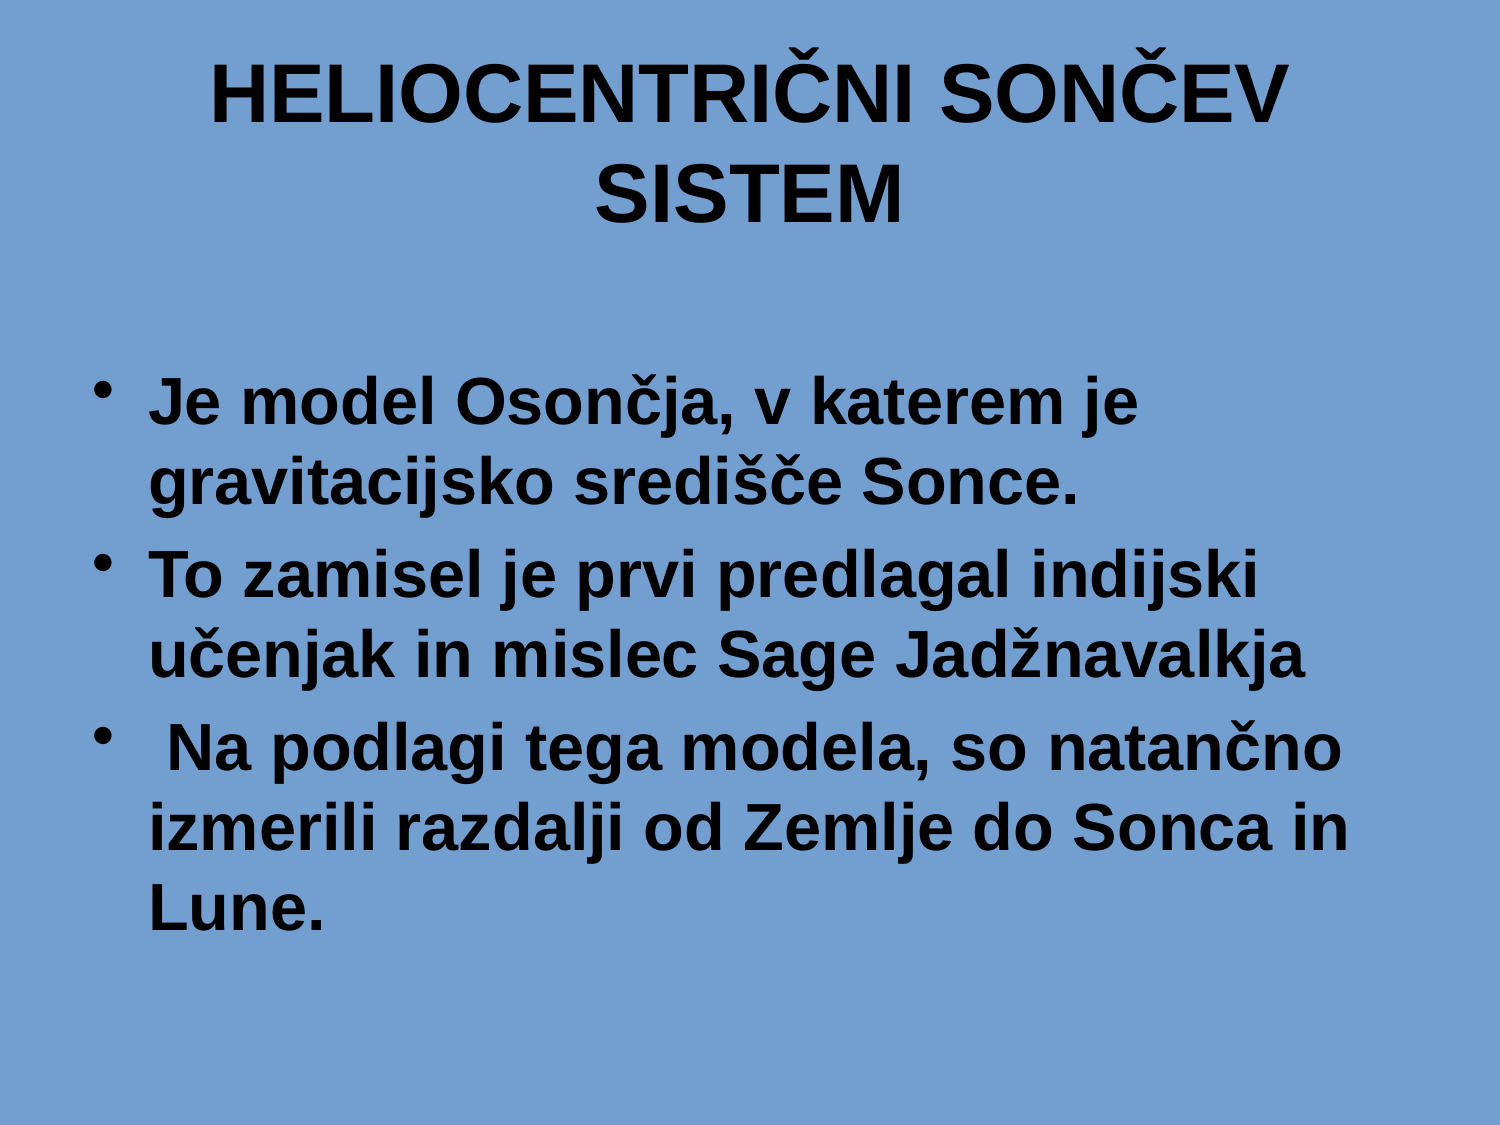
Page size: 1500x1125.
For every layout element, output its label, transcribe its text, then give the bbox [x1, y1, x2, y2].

list Je model Osončja, v katerem je gravitacijsko središče Sonce. To zamisel je prvi predlagal indijski učenjak in mislec Sage Jadžnavalkja Na podlagi tega modela, so natančno izmerili razdalji od Zemlje do Sonca in Lune. [76, 350, 1427, 1093]
title HELIOCENTRIČNI SONČEV SISTEM [75, 45, 1425, 233]
